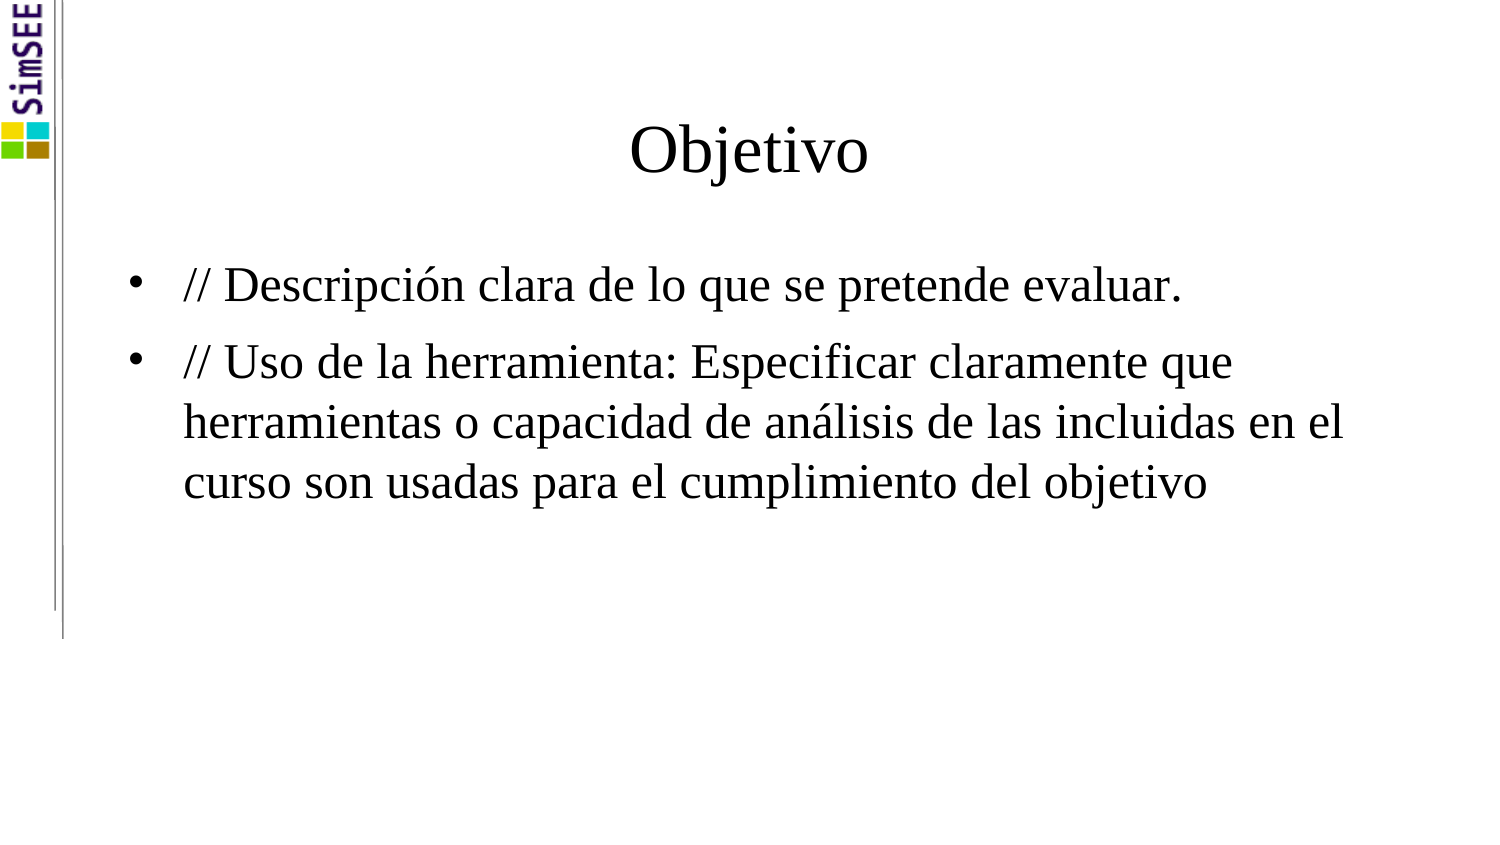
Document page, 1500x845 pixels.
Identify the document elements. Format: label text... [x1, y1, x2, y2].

picture [0, 3, 52, 116]
list // Descripción clara de lo que se pretende evaluar. // Uso de la herramienta: Especificar claramente que herramientas o capacidad de análisis de las incluidas en el curso son usadas para el cumplimiento del objetivo [112, 243, 1388, 751]
picture [0, 121, 51, 160]
title Objetivo [112, 75, 1388, 216]
